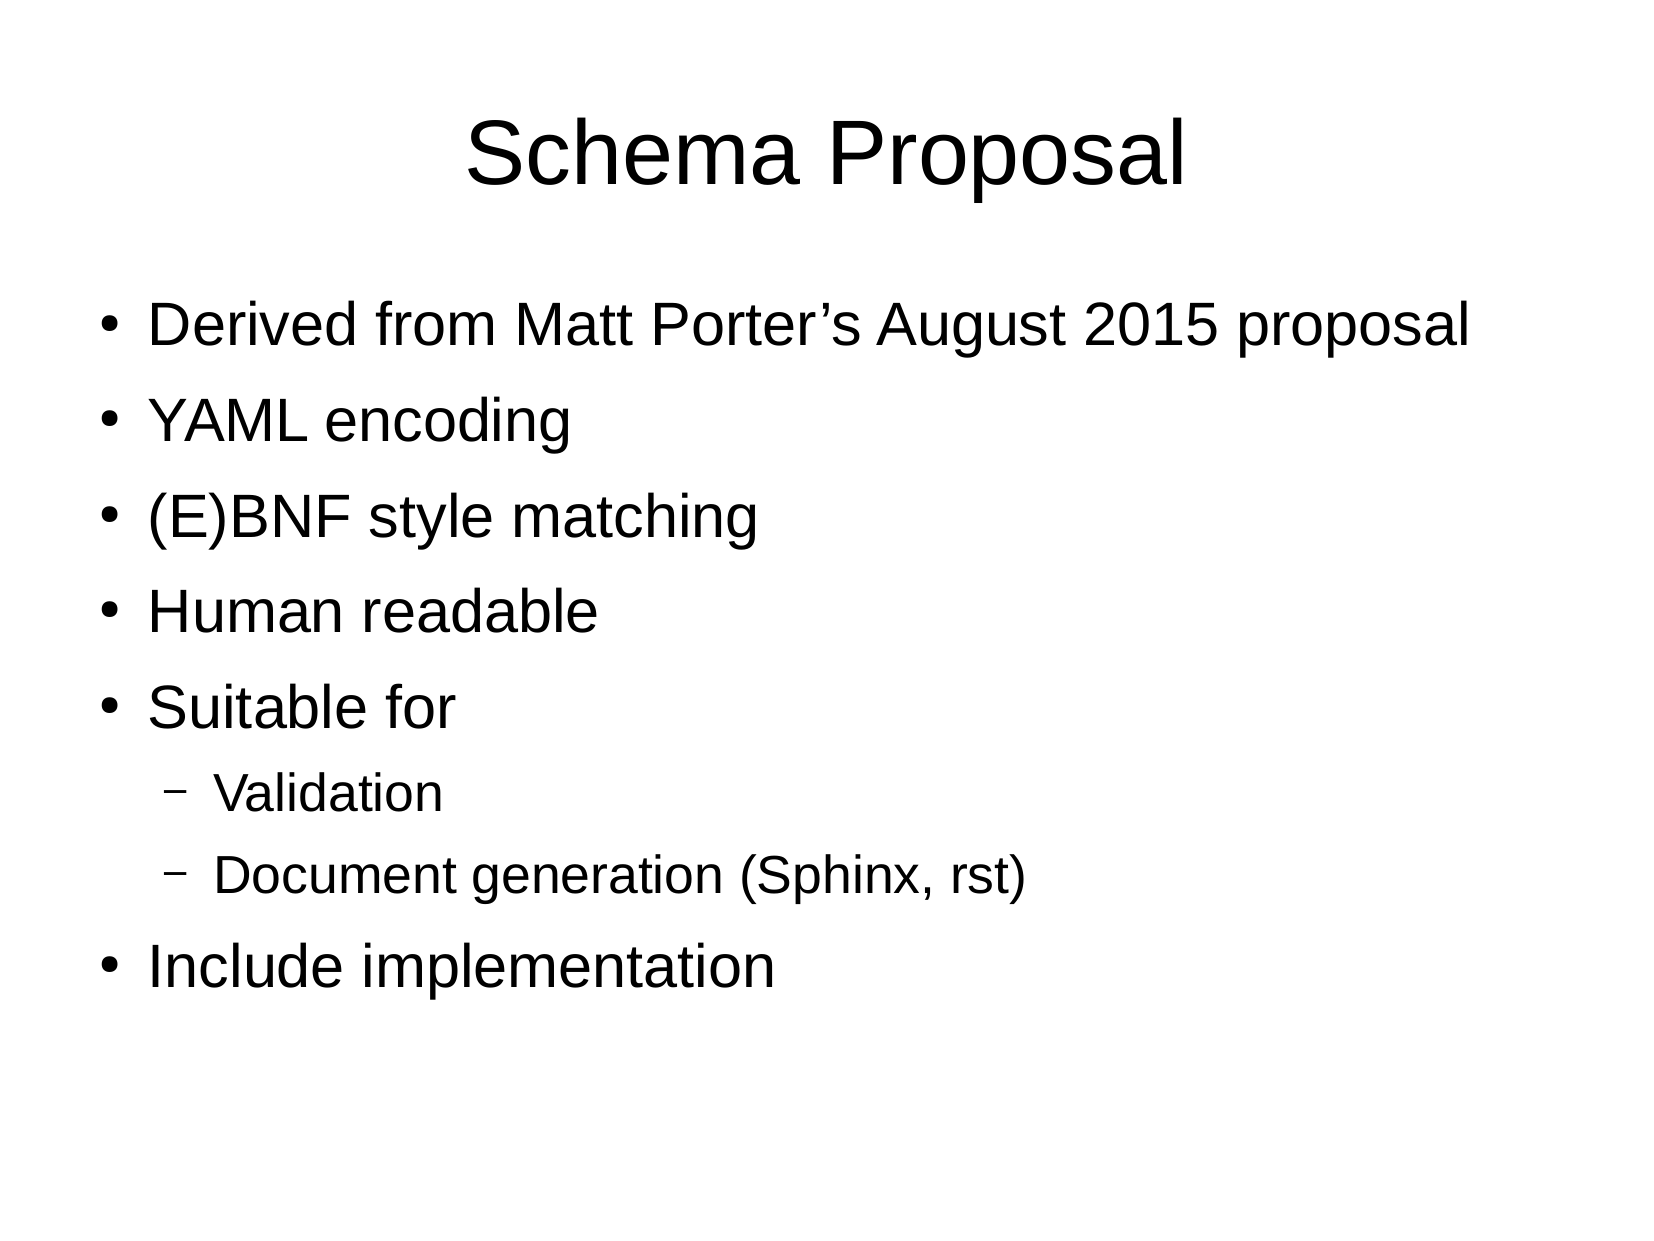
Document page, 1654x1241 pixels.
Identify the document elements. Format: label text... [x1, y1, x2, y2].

title Schema Proposal [82, 49, 1571, 257]
list Derived from Matt Porter’s August 2015 proposal YAML encoding (E)BNF style matching Human readable Suitable for Validation Document generation (Sphinx, rst) Include implementation [82, 290, 1571, 1010]
